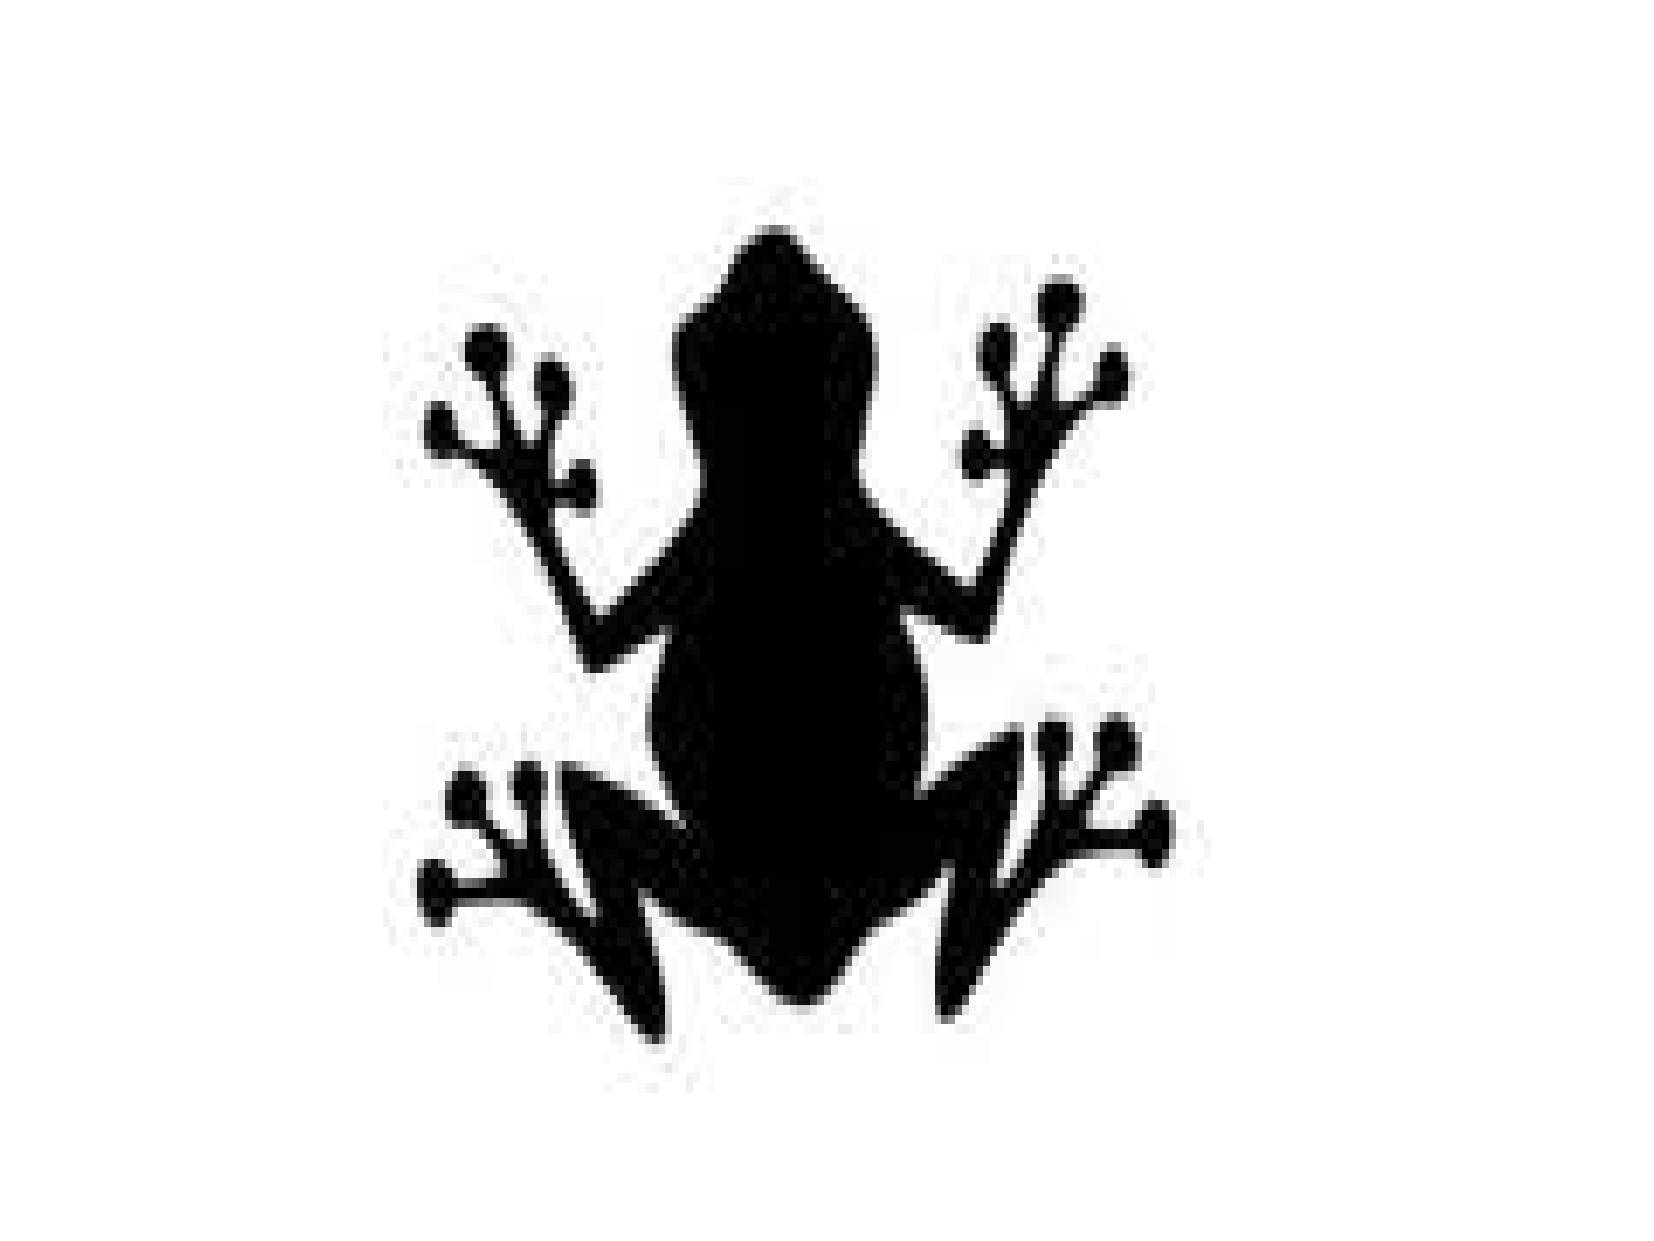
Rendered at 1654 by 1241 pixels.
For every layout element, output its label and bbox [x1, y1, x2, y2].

picture [383, 177, 1211, 1093]
